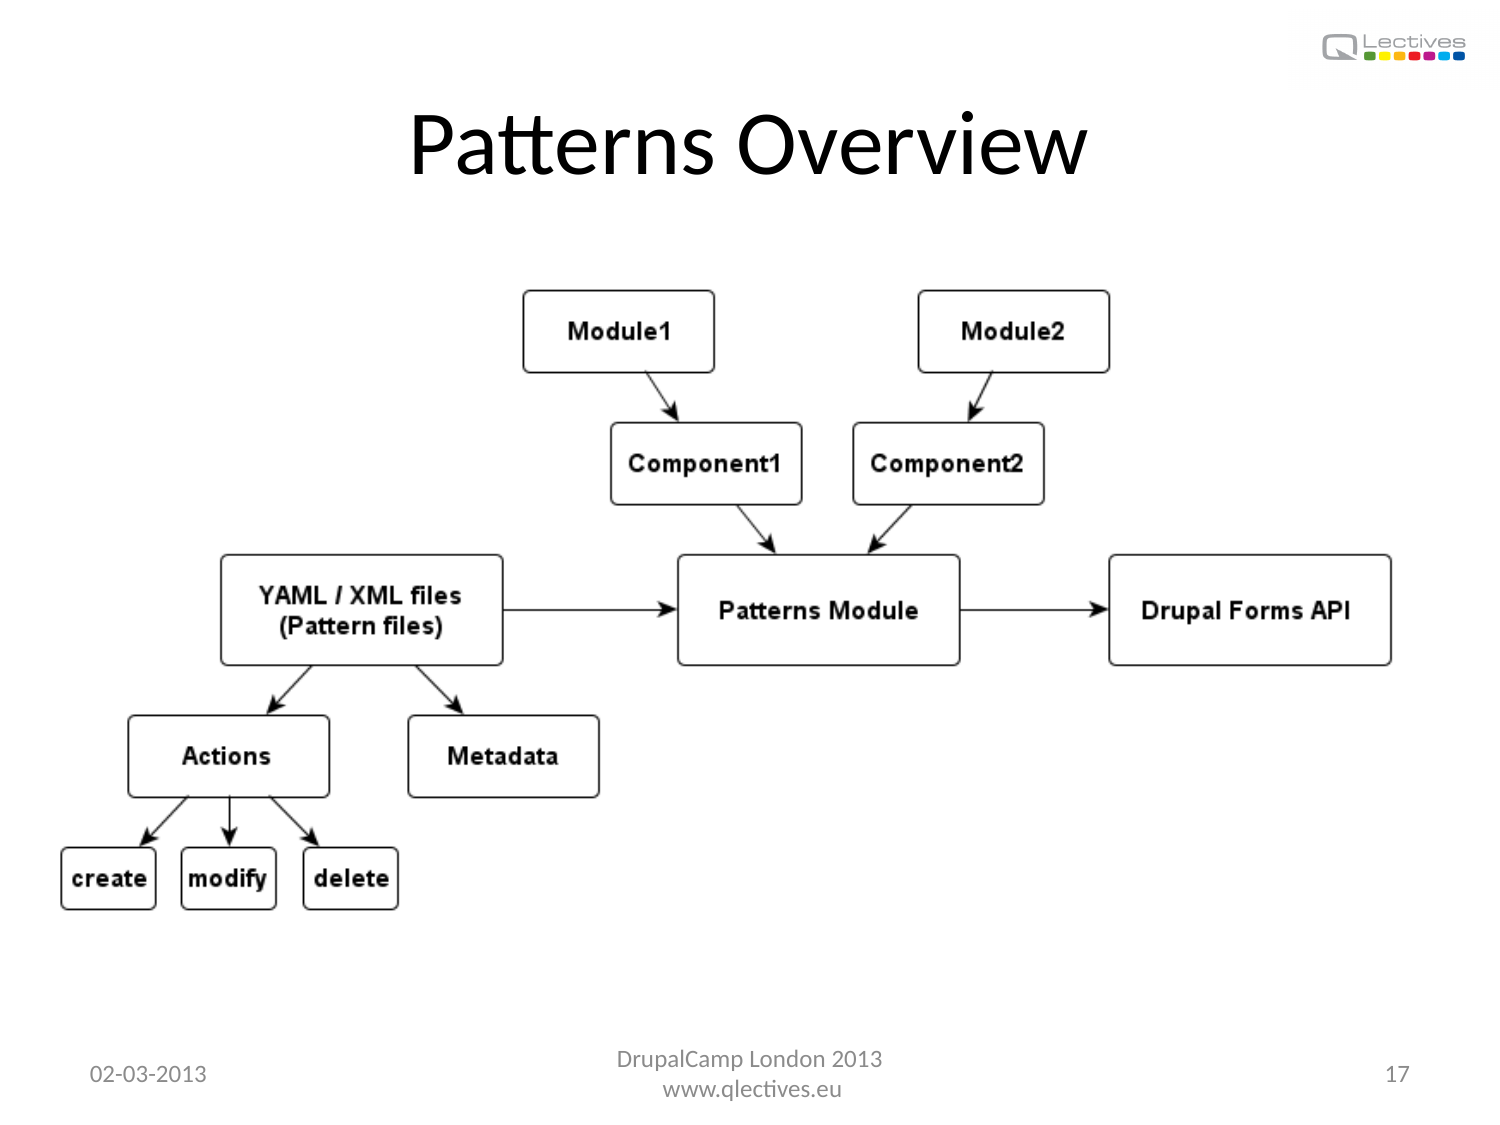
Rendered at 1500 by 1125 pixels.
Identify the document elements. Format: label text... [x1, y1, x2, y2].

text_box DrupalCamp London 2013 www.qlectives.eu [512, 1042, 988, 1103]
picture [1288, 9, 1500, 90]
text_box <number> [1074, 1042, 1425, 1103]
text_box 02-03-2013 [74, 1042, 425, 1103]
text_box Patterns Overview [74, 44, 1425, 233]
picture [35, 265, 1418, 934]
